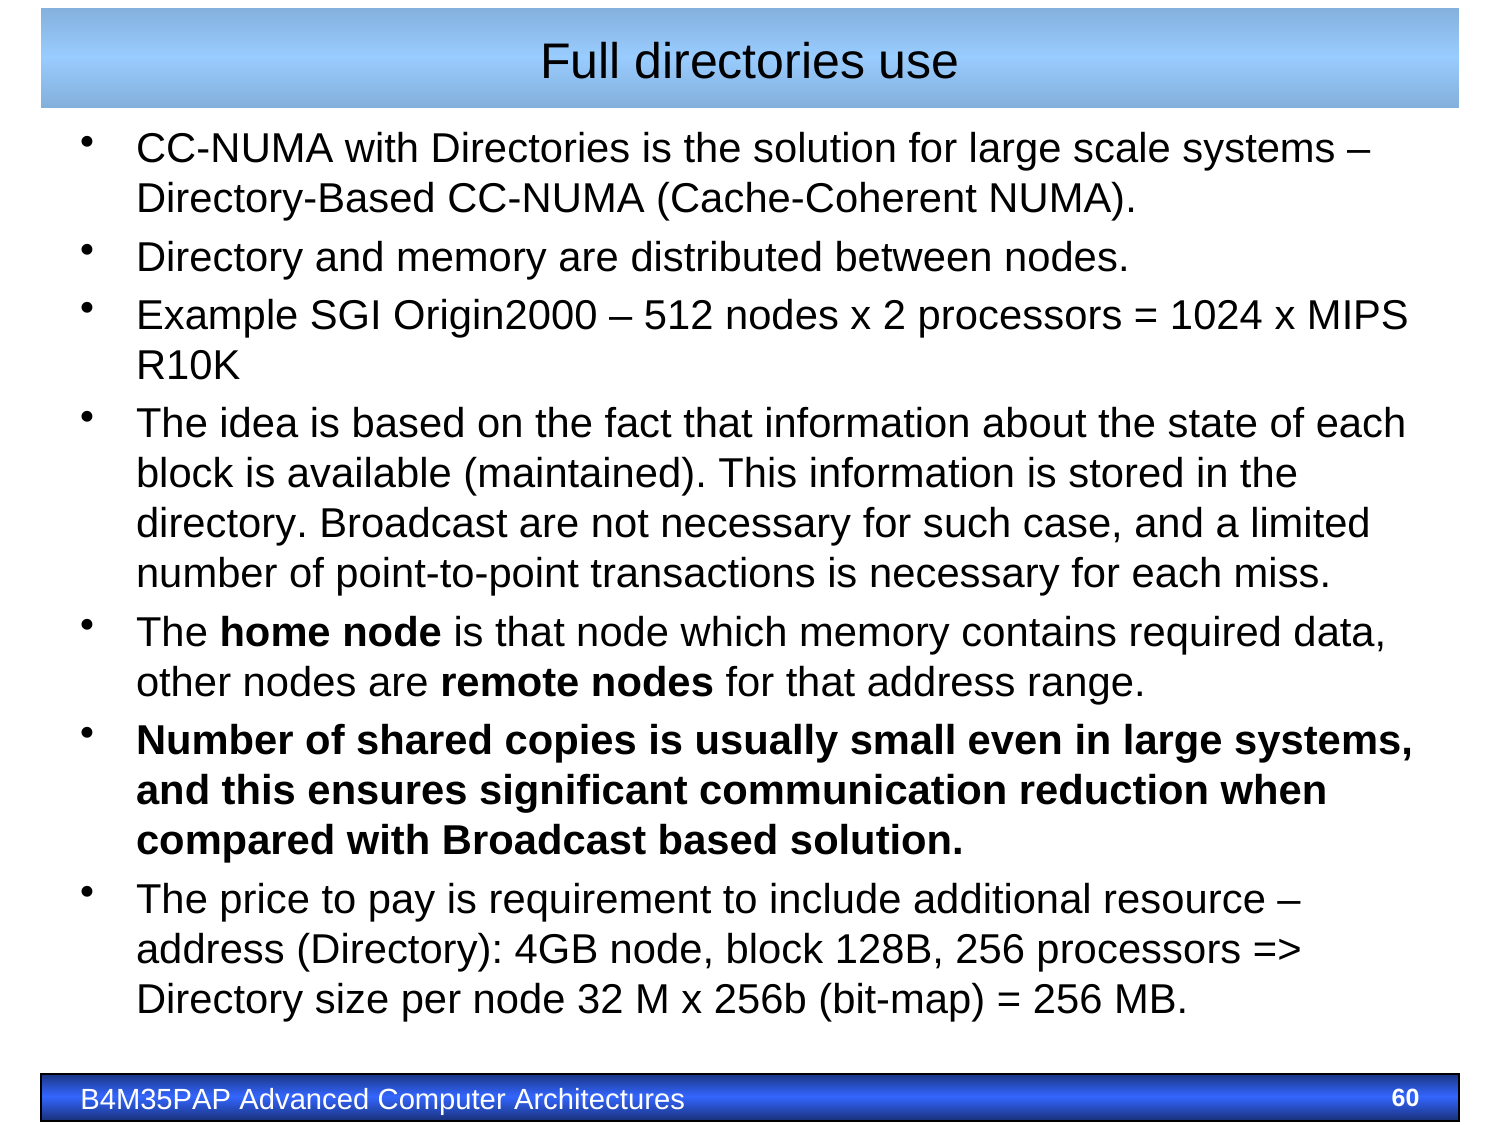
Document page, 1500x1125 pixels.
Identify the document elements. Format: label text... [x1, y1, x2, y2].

title Full directories use [41, 8, 1459, 108]
list CC-NUMA with Directories is the solution for large scale systems – Directory-Based CC-NUMA (Cache-Coherent NUMA). Directory and memory are distributed between nodes. Example SGI Origin2000 – 512 nodes x 2 processors = 1024 x MIPS R10K The idea is based on the fact that information about the state of each block is available (maintained). This information is stored in the directory. Broadcast are not necessary for such case, and a limited number of point-to-point transactions is necessary for each miss. The home node is that node which memory contains required data, other nodes are remote nodes for that address range. Number of shared copies is usually small even in large systems, and this ensures significant communication reduction when compared with Broadcast based solution. The price to pay is requirement to include additional resource – address (Directory): 4GB node, block 128B, 256 processors => Directory size per node 32 M x 256b (bit-map) = 256 MB. [64, 113, 1477, 985]
